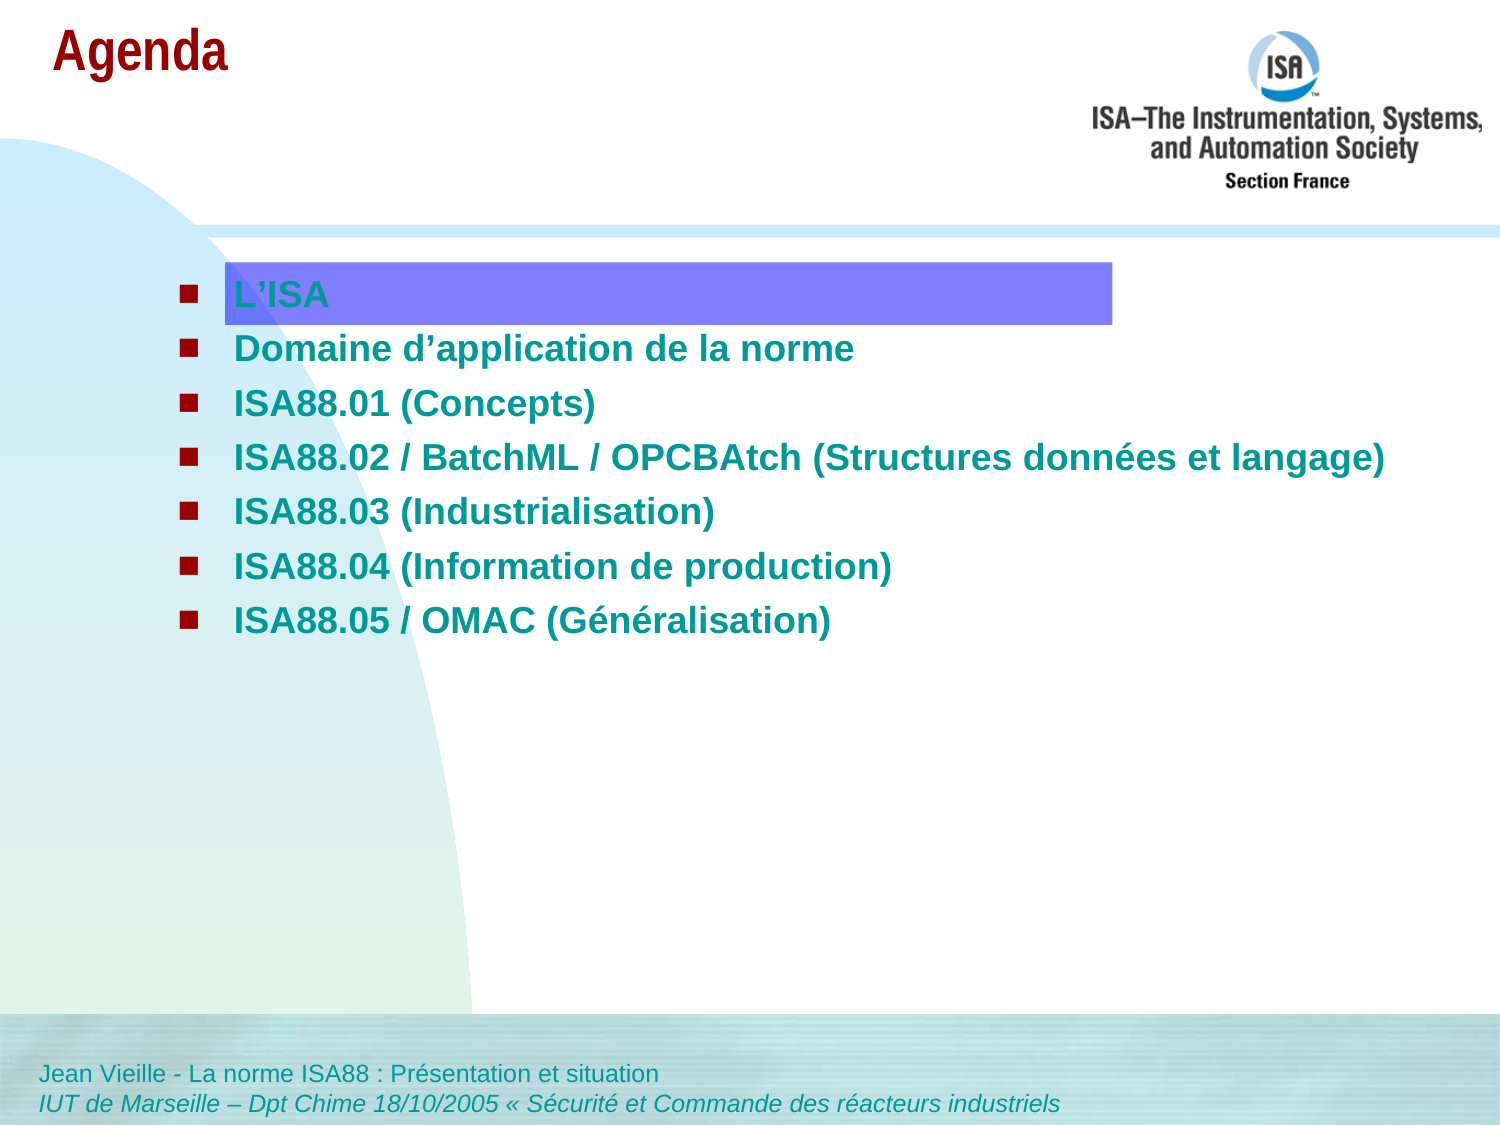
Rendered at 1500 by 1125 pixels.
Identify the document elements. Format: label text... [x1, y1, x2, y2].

picture [1092, 31, 1483, 194]
picture [0, 1014, 1500, 1125]
list L’ISA Domaine d’application de la norme ISA88.01 (Concepts) ISA88.02 / BatchML / OPCBAtch (Structures données et langage) ISA88.03 (Industrialisation) ISA88.04 (Information de production) ISA88.05 / OMAC (Généralisation) [162, 262, 1453, 1000]
title Agenda [37, 12, 1088, 201]
